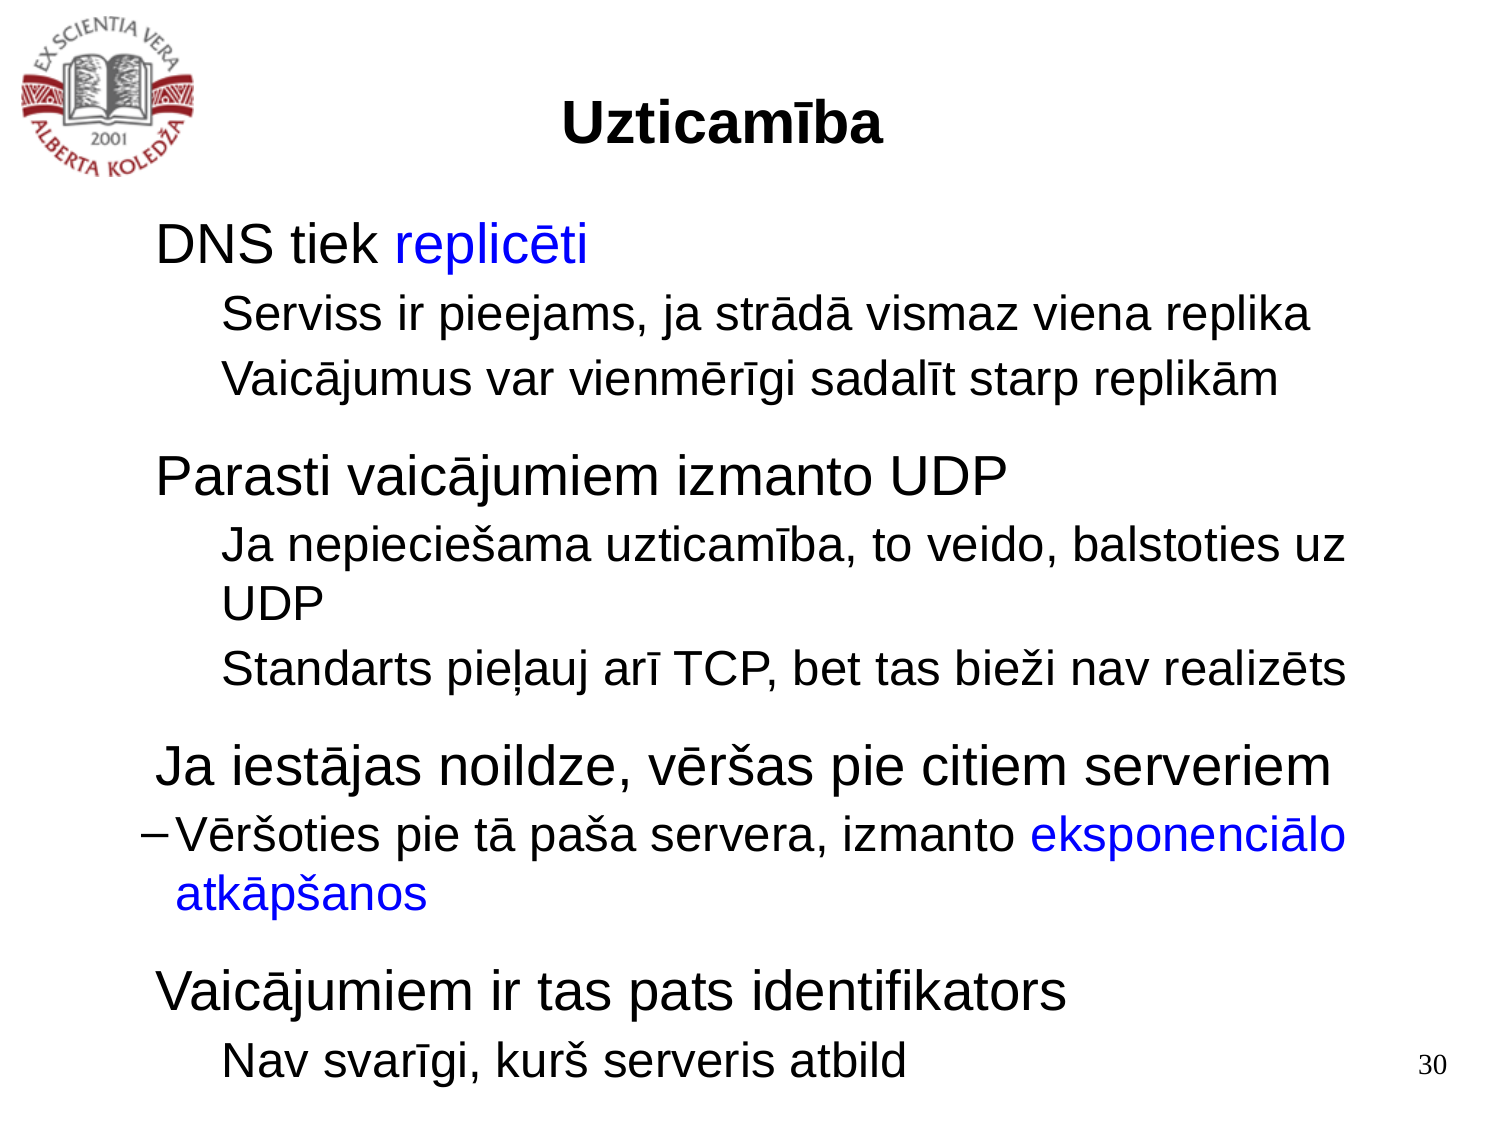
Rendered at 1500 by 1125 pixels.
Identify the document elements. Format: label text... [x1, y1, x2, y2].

list DNS tiek replicēti Serviss ir pieejams, ja strādā vismaz viena replika Vaicājumus var vienmērīgi sadalīt starp replikām Parasti vaicājumiem izmanto UDP Ja nepieciešama uzticamība, to veido, balstoties uz UDP Standarts pieļauj arī TCP, bet tas bieži nav realizēts Ja iestājas noildze, vēršas pie citiem serveriem Vēršoties pie tā paša servera, izmanto eksponenciālo atkāpšanos Vaicājumiem ir tas pats identifikators Nav svarīgi, kurš serveris atbild [74, 200, 1463, 1101]
picture [21, 16, 194, 177]
title Uzticamība [50, 62, 1374, 175]
